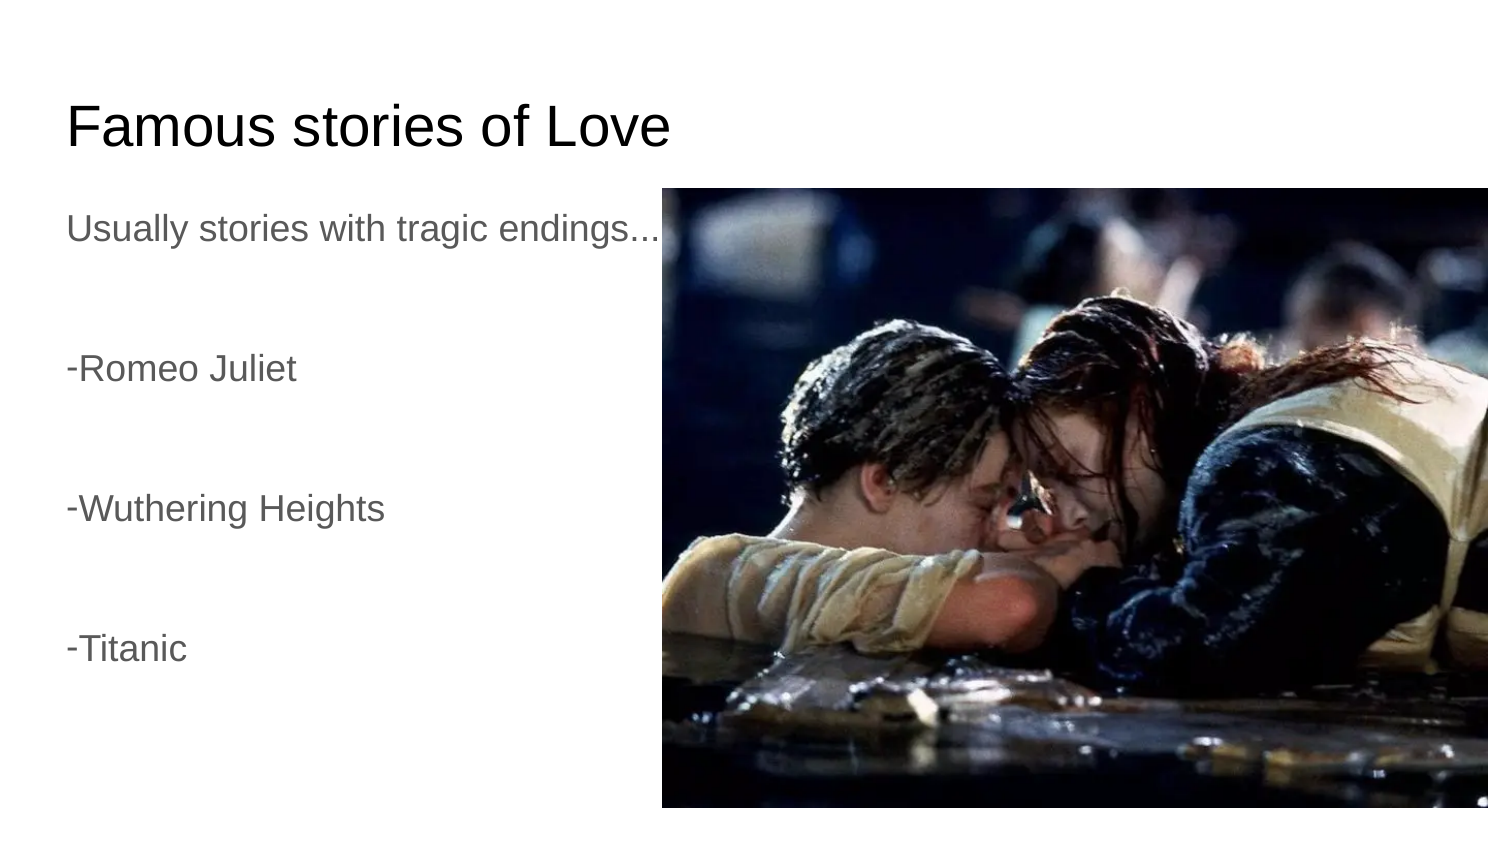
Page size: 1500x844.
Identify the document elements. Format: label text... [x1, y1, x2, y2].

picture [662, 189, 1488, 808]
title Famous stories of Love [51, 72, 1449, 167]
list Usually stories with tragic endings... Romeo Juliet Wuthering Heights Titanic [51, 189, 662, 750]
